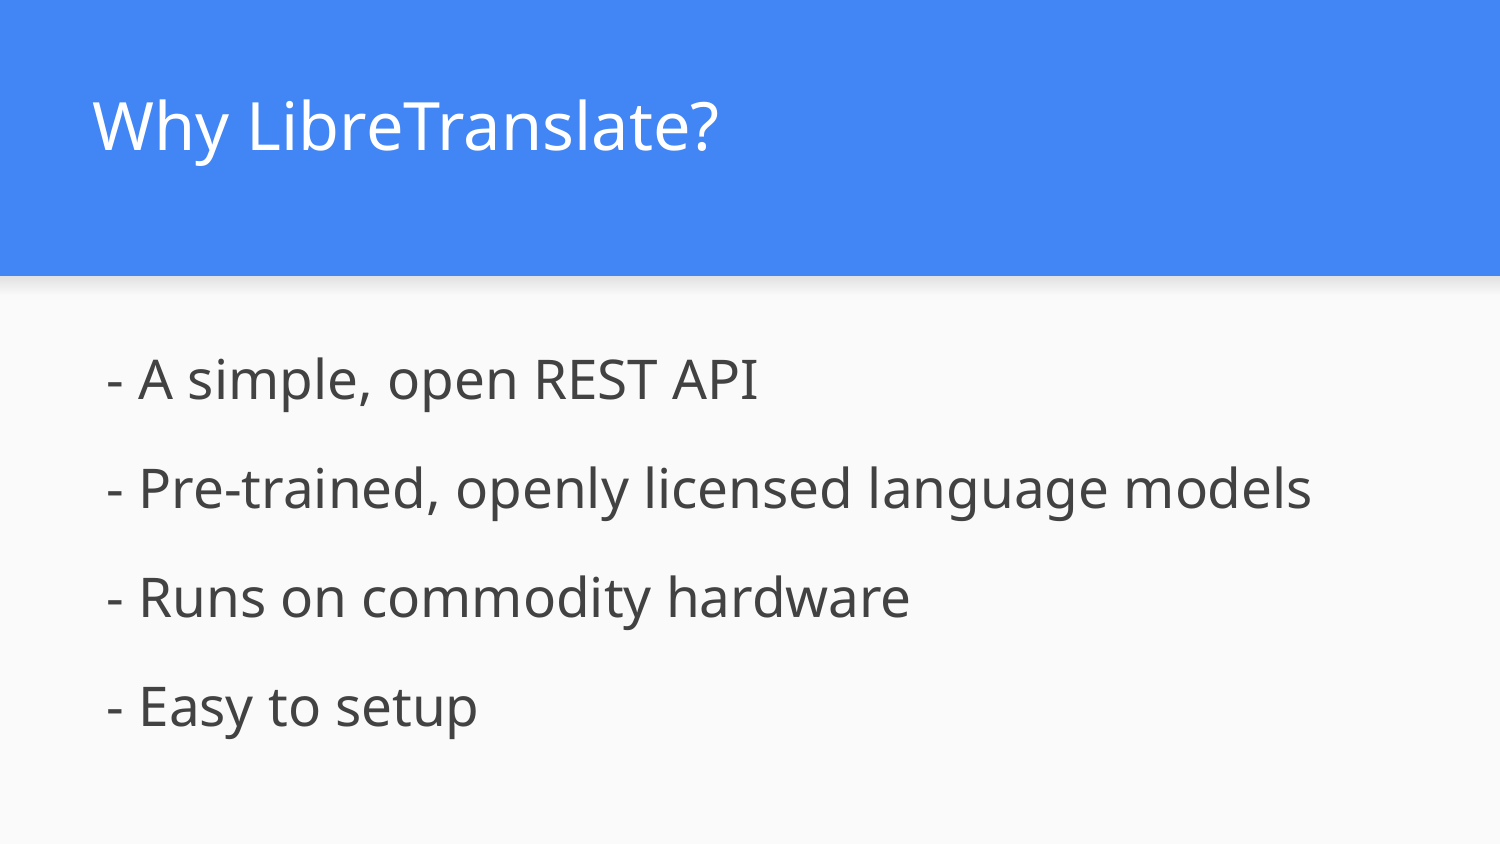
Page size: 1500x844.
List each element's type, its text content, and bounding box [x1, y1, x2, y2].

list - A simple, open REST API - Pre-trained, openly licensed language models - Runs on commodity hardware - Easy to setup [77, 314, 1427, 760]
title Why LibreTranslate? [77, 58, 1427, 185]
